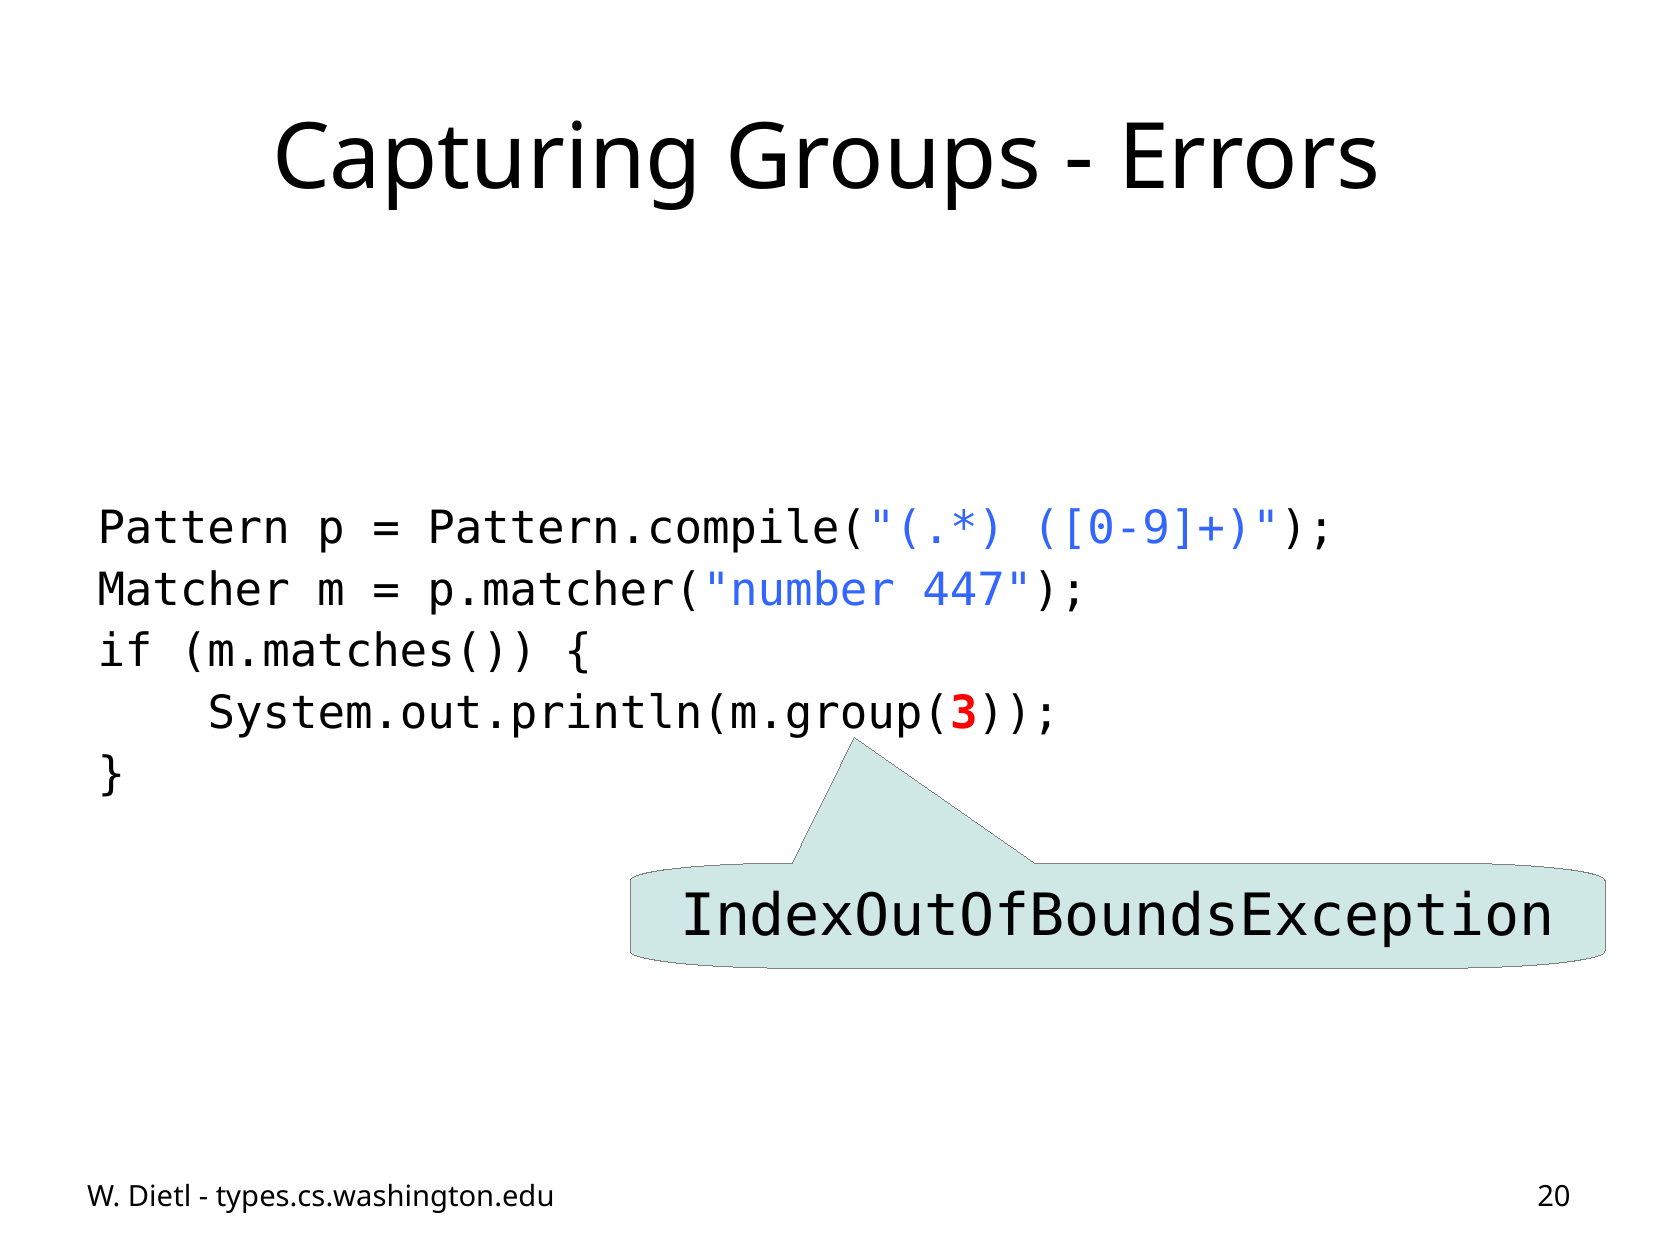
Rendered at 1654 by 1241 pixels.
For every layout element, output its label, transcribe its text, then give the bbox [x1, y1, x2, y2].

title Capturing Groups - Errors [82, 49, 1571, 257]
text_box IndexOutOfBoundsException [630, 737, 1606, 969]
text_box Pattern p = Pattern.compile("(.*) ([0-9]+)"); Matcher m = p.matcher("number 447"); if (m.matches()) { System.out.println(m.group(3)); } [82, 493, 1571, 901]
